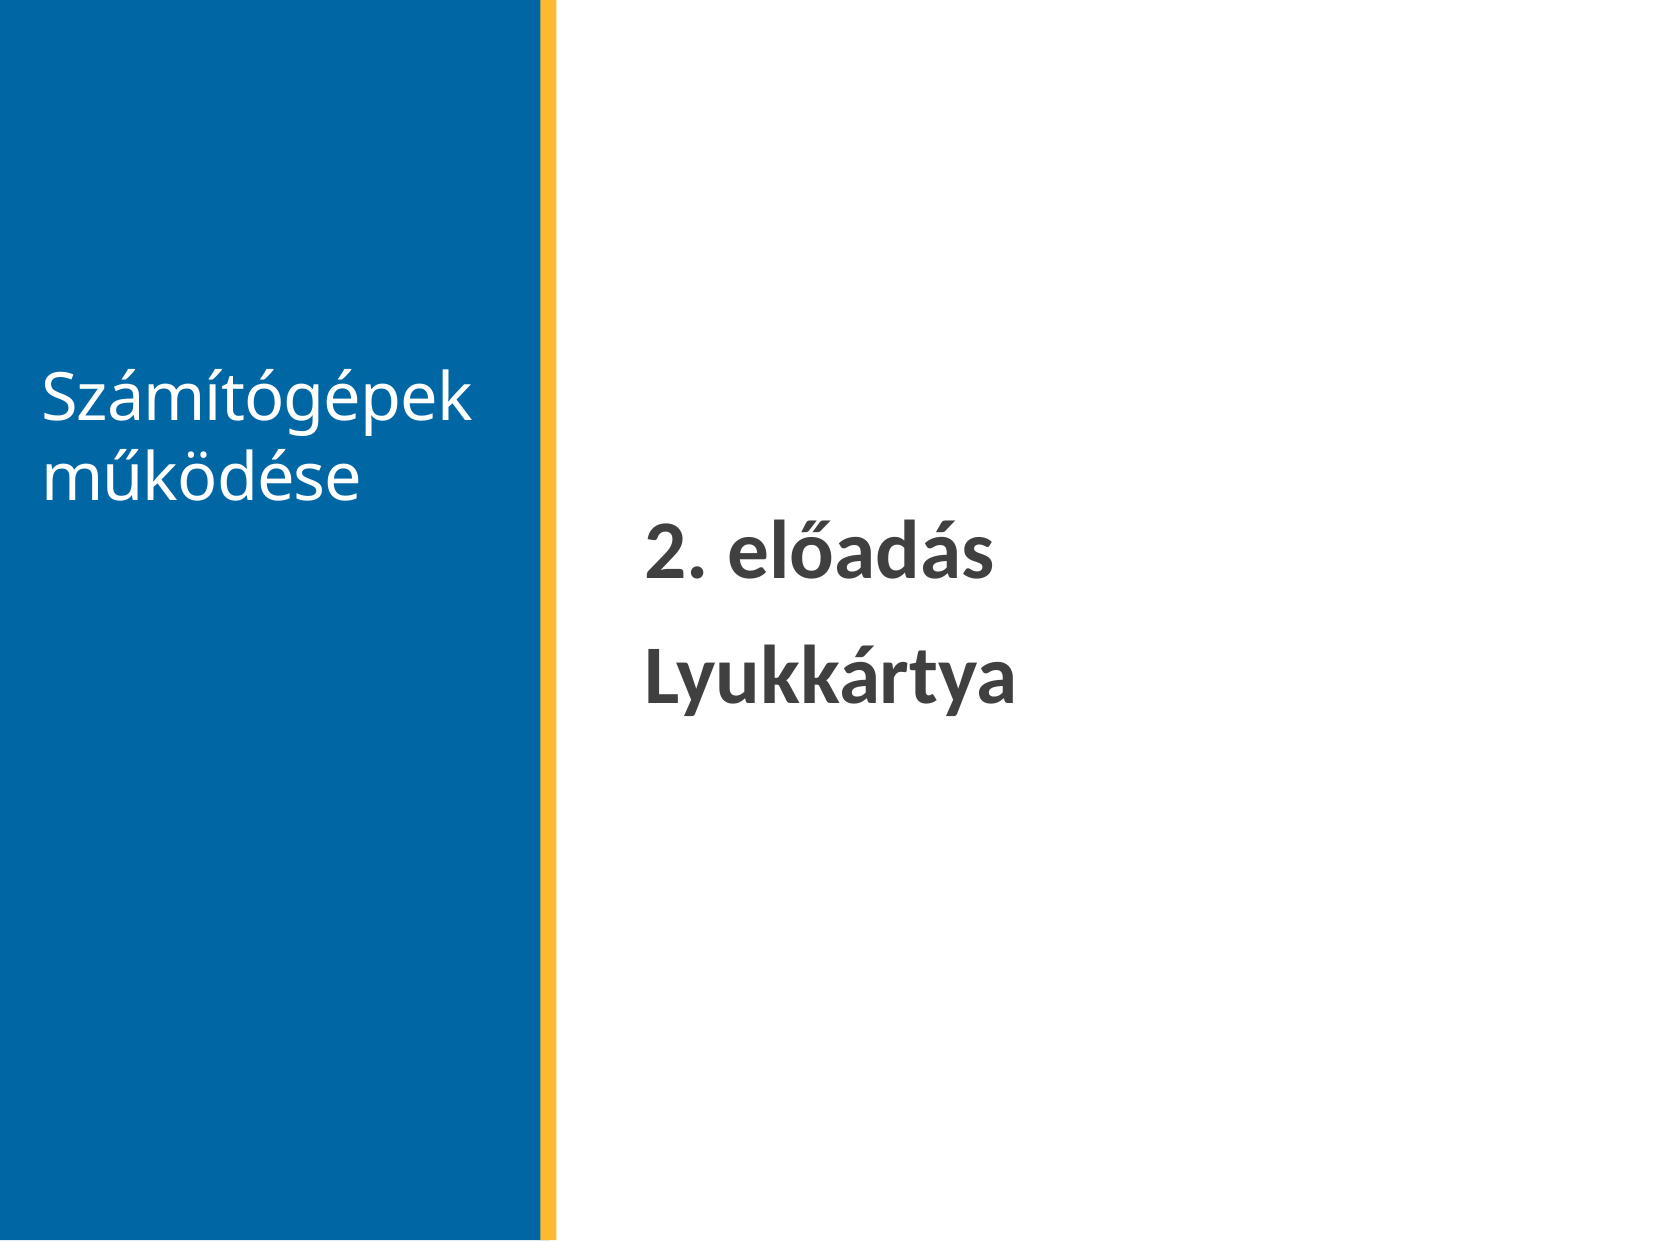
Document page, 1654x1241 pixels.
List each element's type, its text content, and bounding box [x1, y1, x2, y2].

title Számítógépek működése [25, 107, 497, 521]
list 2. előadás Lyukkártya [625, 132, 1532, 1084]
